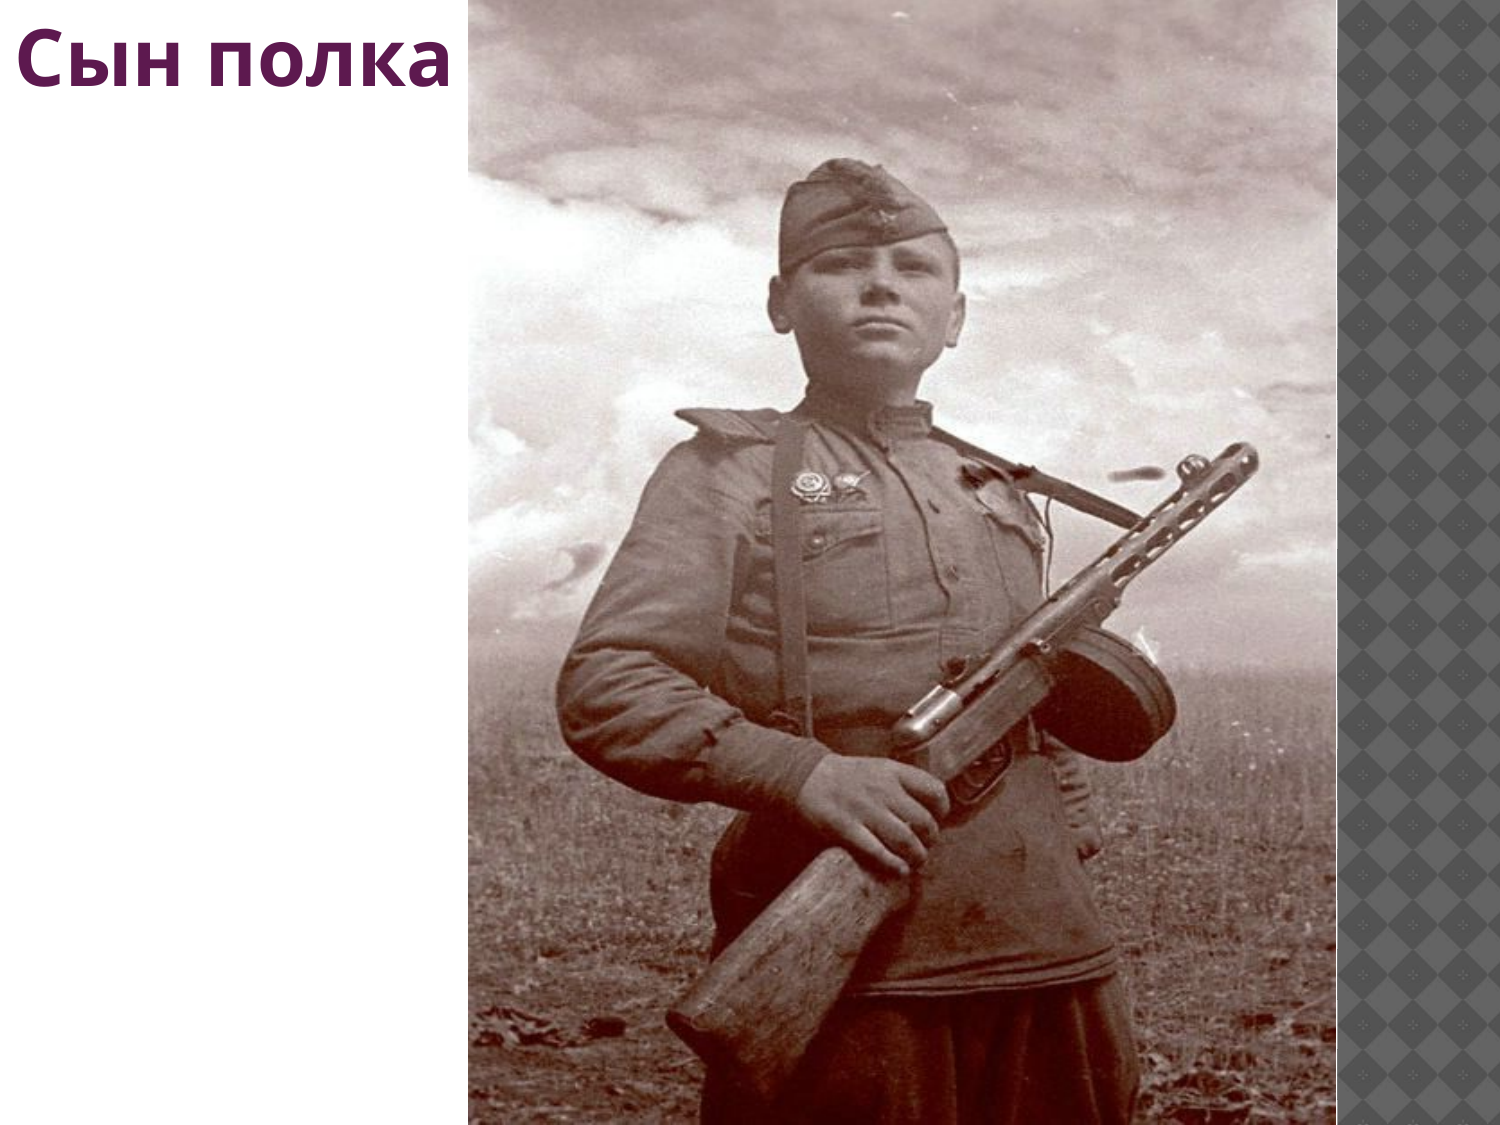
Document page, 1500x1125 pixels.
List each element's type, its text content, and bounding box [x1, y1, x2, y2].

picture [468, 0, 1336, 1125]
title Сын полка [0, 0, 468, 141]
